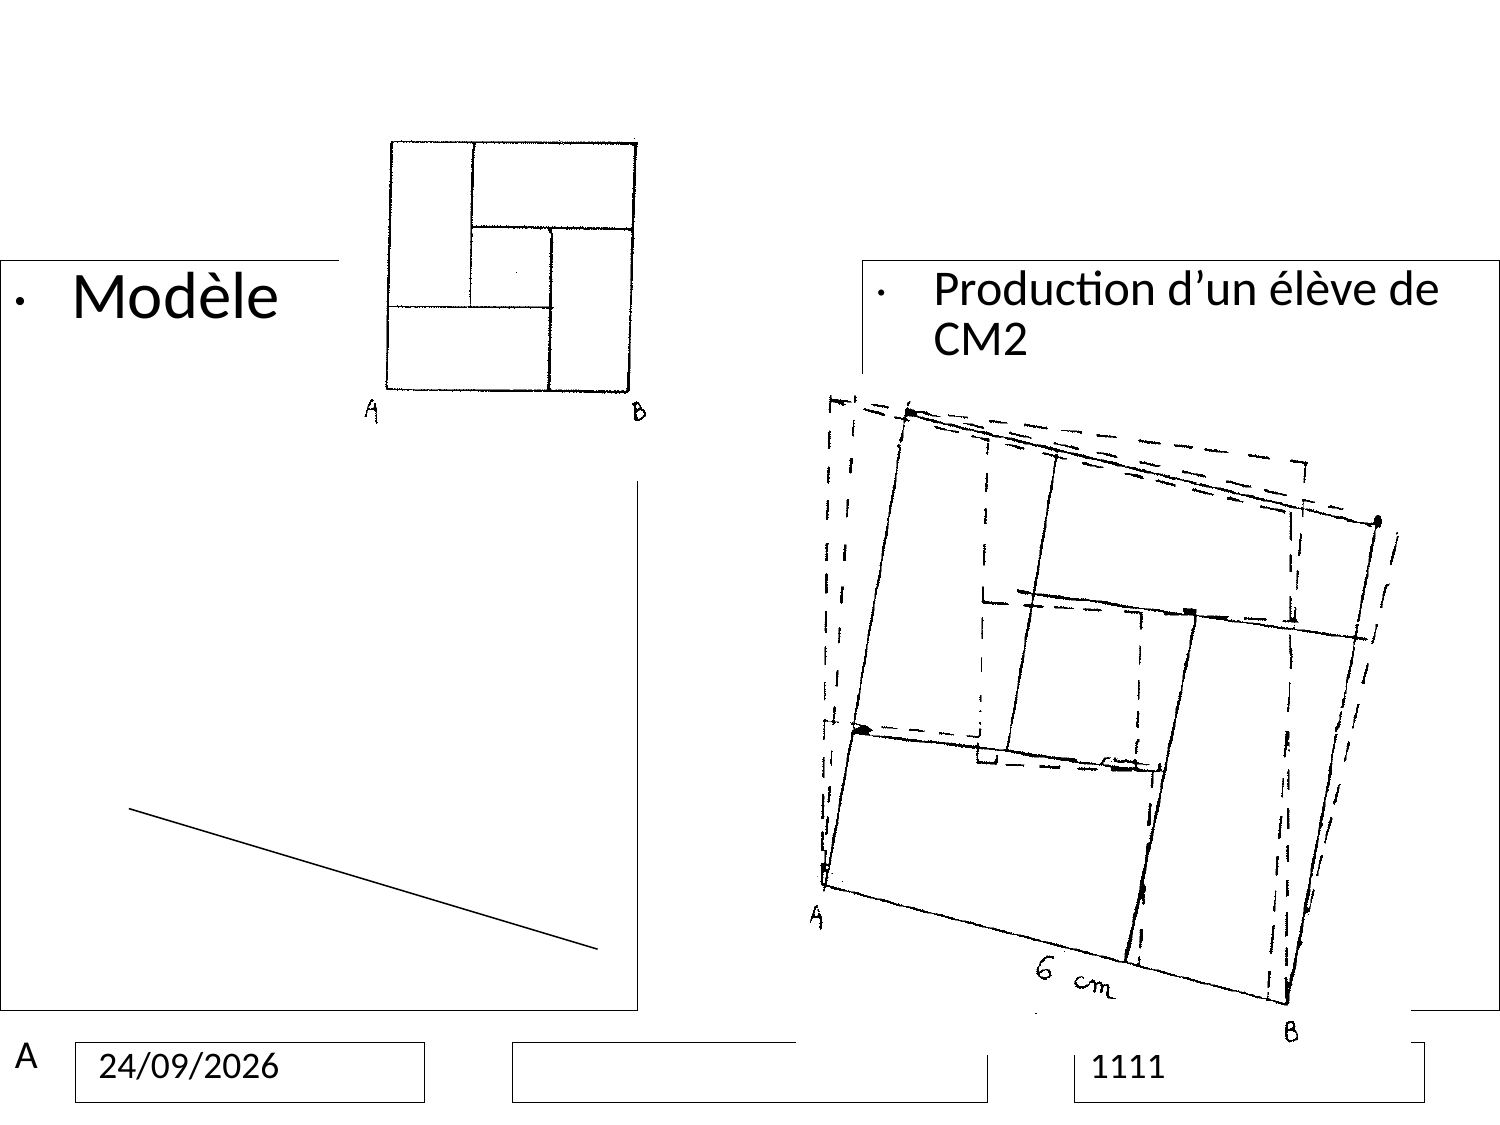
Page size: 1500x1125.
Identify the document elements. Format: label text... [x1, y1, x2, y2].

list Production d’un élève de CM2 [862, 260, 1500, 1011]
picture [796, 374, 1411, 1055]
list Modèle A B [0, 260, 638, 1011]
picture [339, 105, 687, 481]
slide_number <numéro><numéro> [1074, 1042, 1425, 1103]
